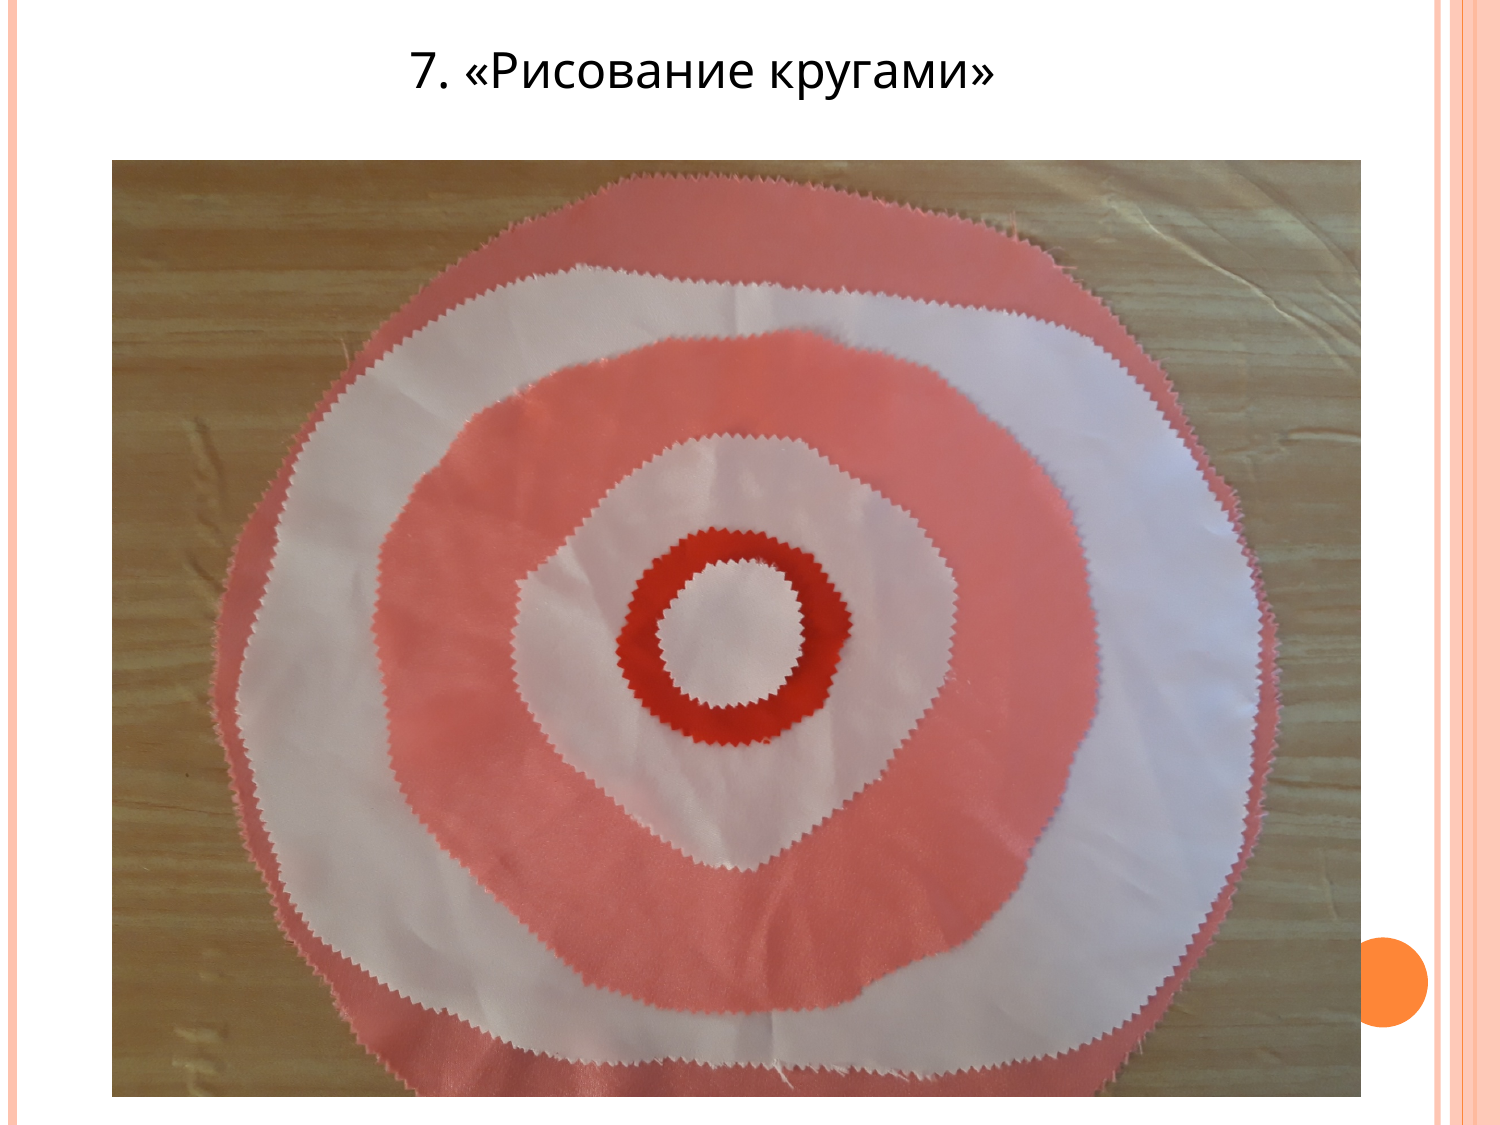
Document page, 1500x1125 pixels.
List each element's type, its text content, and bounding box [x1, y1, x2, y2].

picture [112, 160, 1361, 1097]
text_box 7. «Рисование кругами» [112, 30, 1294, 106]
